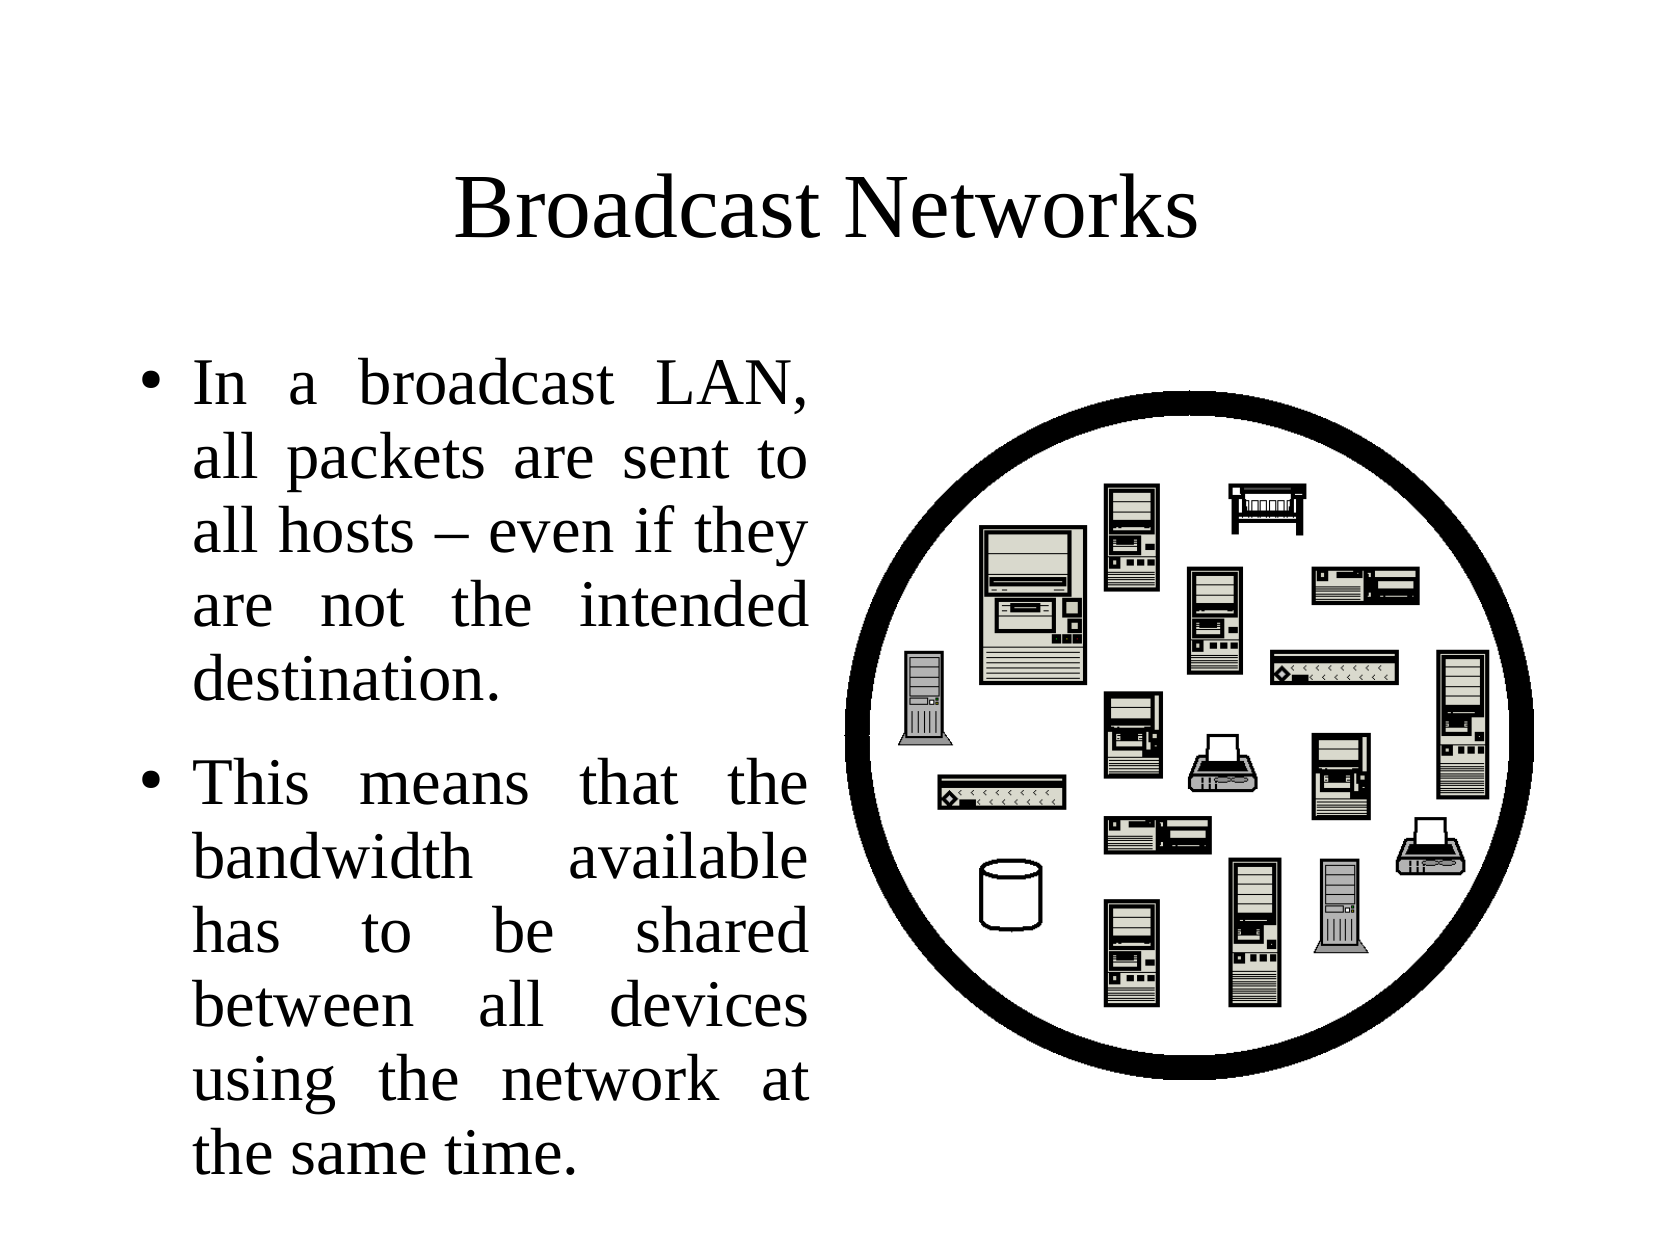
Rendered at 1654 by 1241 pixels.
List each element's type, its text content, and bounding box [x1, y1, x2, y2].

list In a broadcast LAN, all packets are sent to all hosts – even if they are not the intended destination. This means that the bandwidth available has to be shared between all devices using the network at the same time. [121, 344, 811, 1189]
picture [844, 390, 1534, 1080]
title Broadcast Networks [121, 102, 1534, 311]
